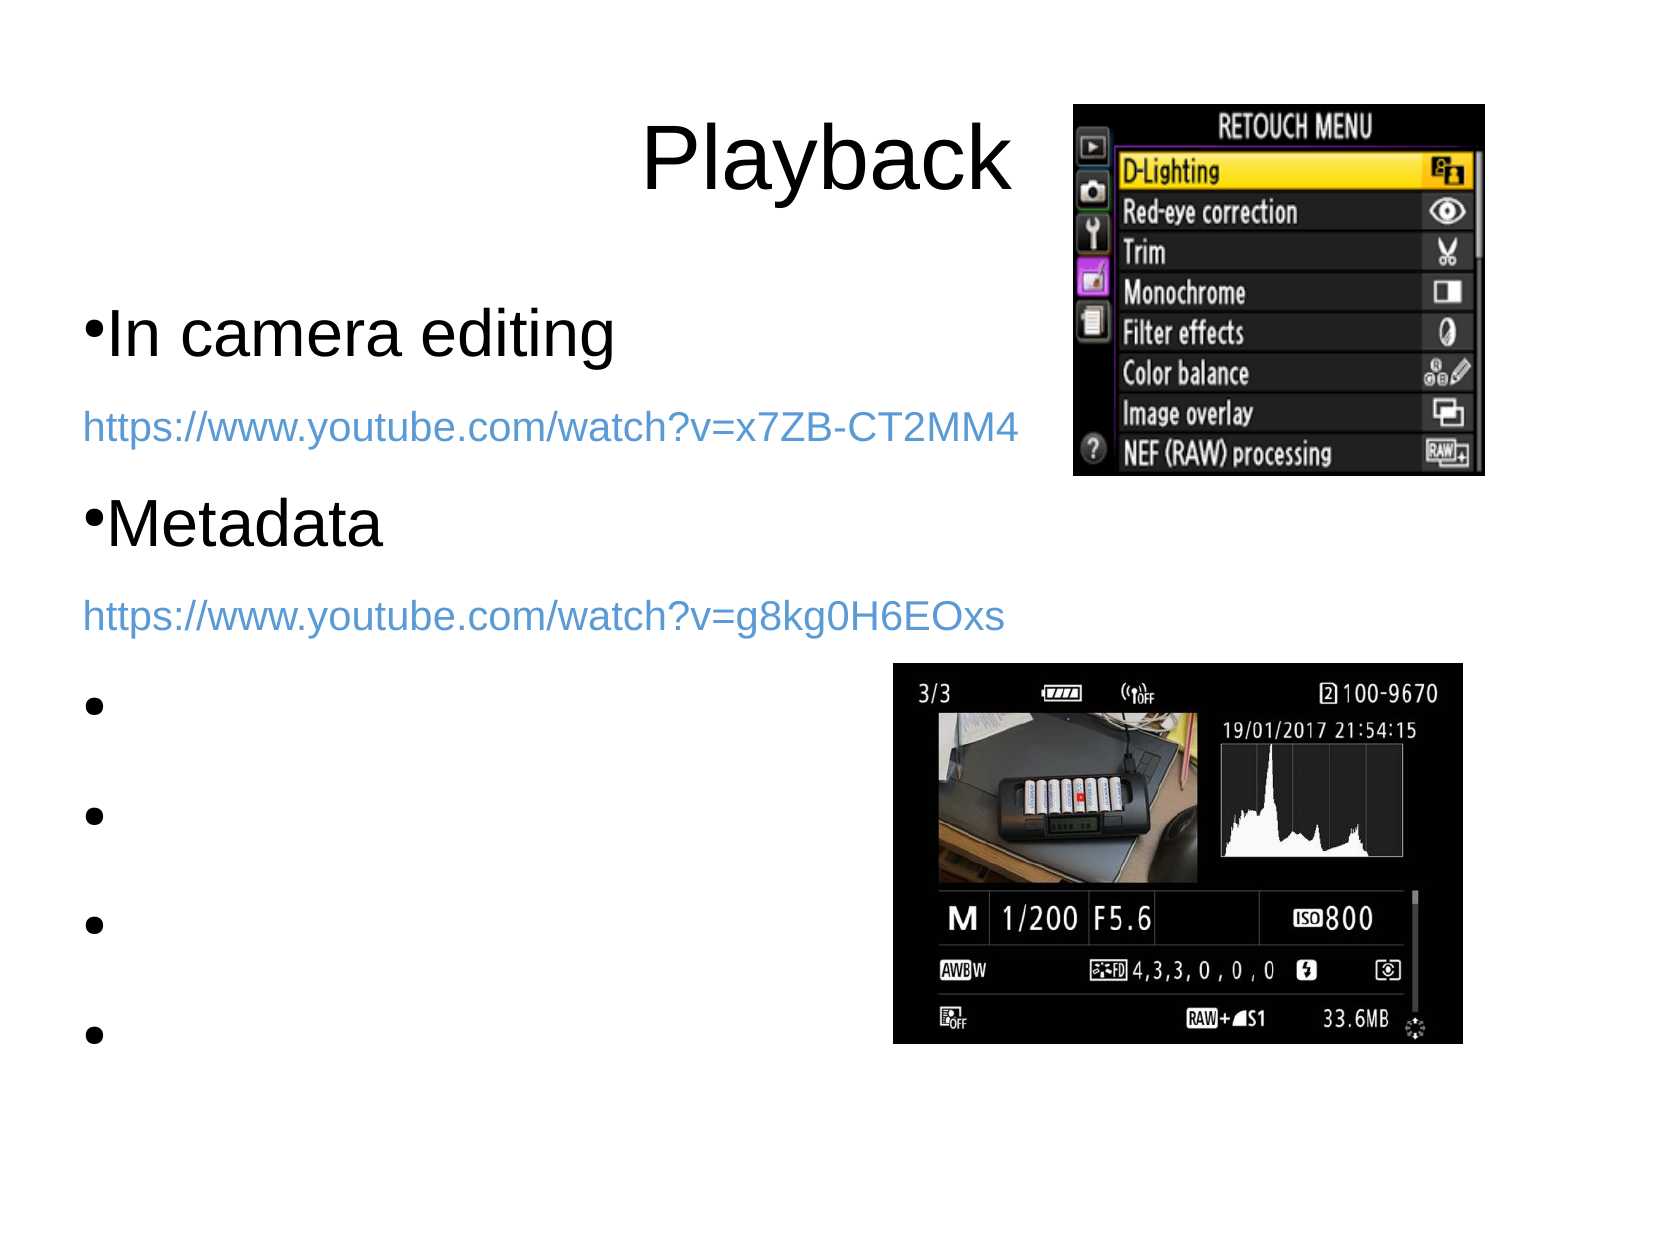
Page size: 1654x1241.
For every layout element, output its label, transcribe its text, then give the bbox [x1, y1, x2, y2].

picture [1073, 104, 1485, 476]
list In camera editing https://www.youtube.com/watch?v=x7ZB-CT2MM4 Metadata https://www.youtube.com/watch?v=g8kg0H6EOxs [82, 290, 1571, 1010]
picture [893, 663, 1463, 1044]
title Playback [82, 49, 1571, 257]
